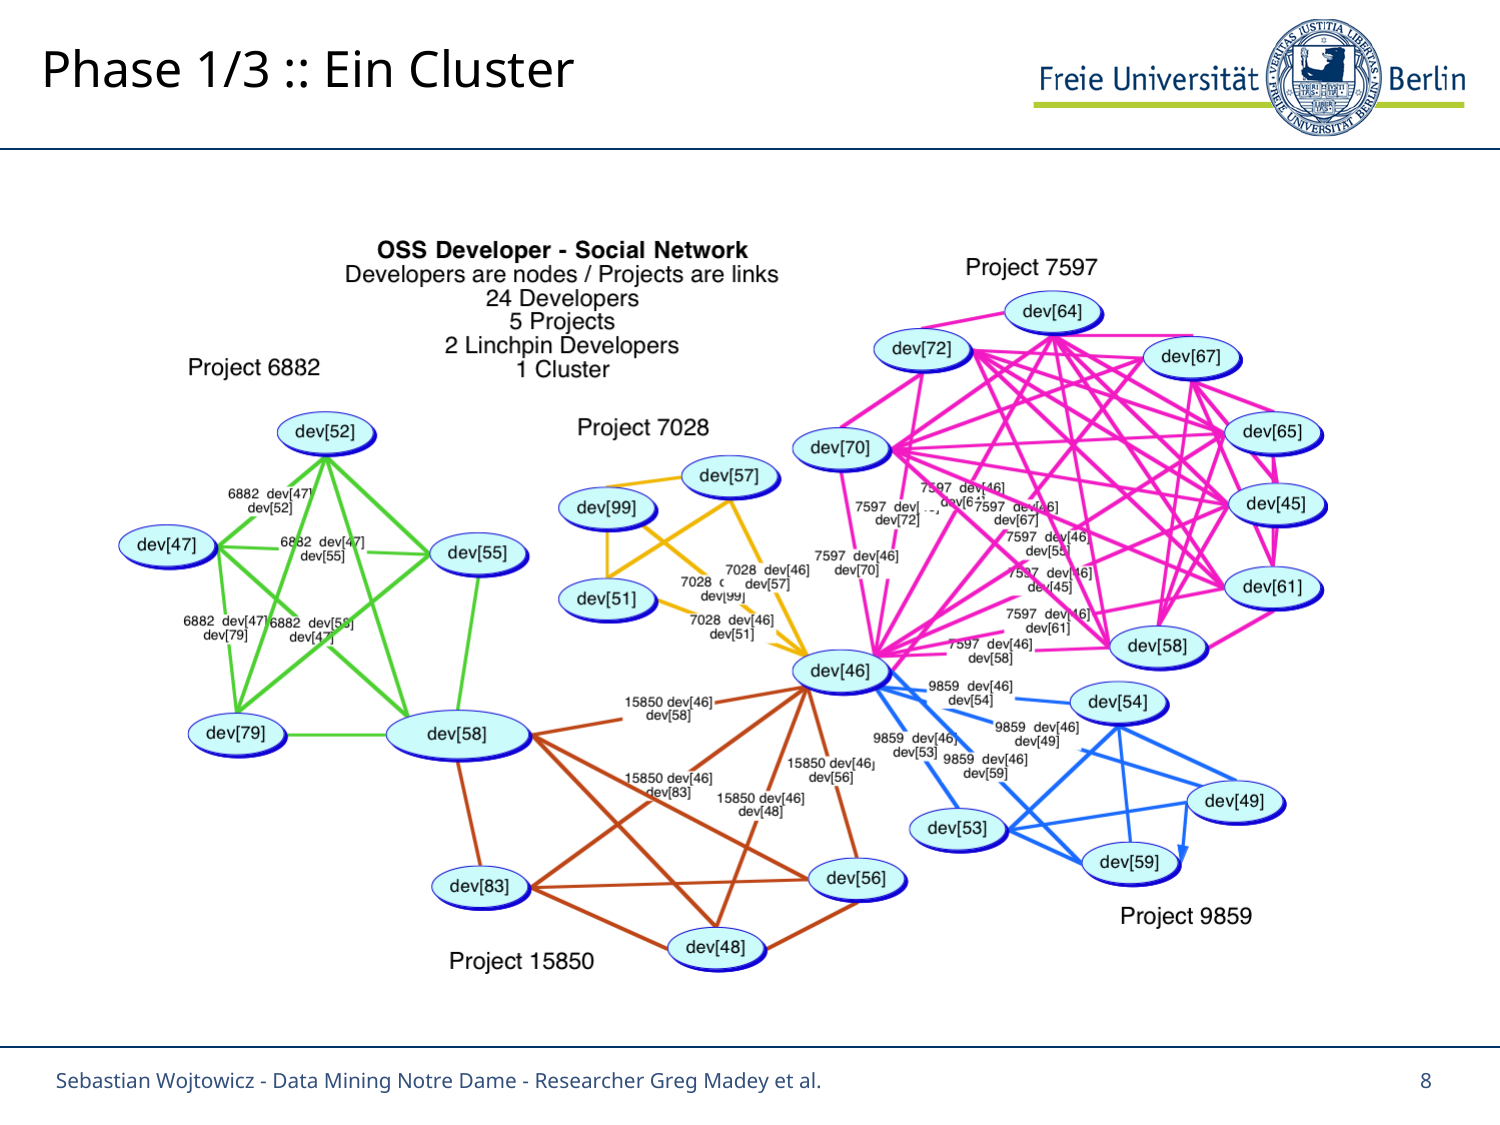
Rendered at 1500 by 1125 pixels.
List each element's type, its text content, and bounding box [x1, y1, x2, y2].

list [41, 175, 1447, 1039]
picture [1033, 19, 1470, 137]
title Phase 1/3 :: Ein Cluster [41, 0, 1016, 138]
